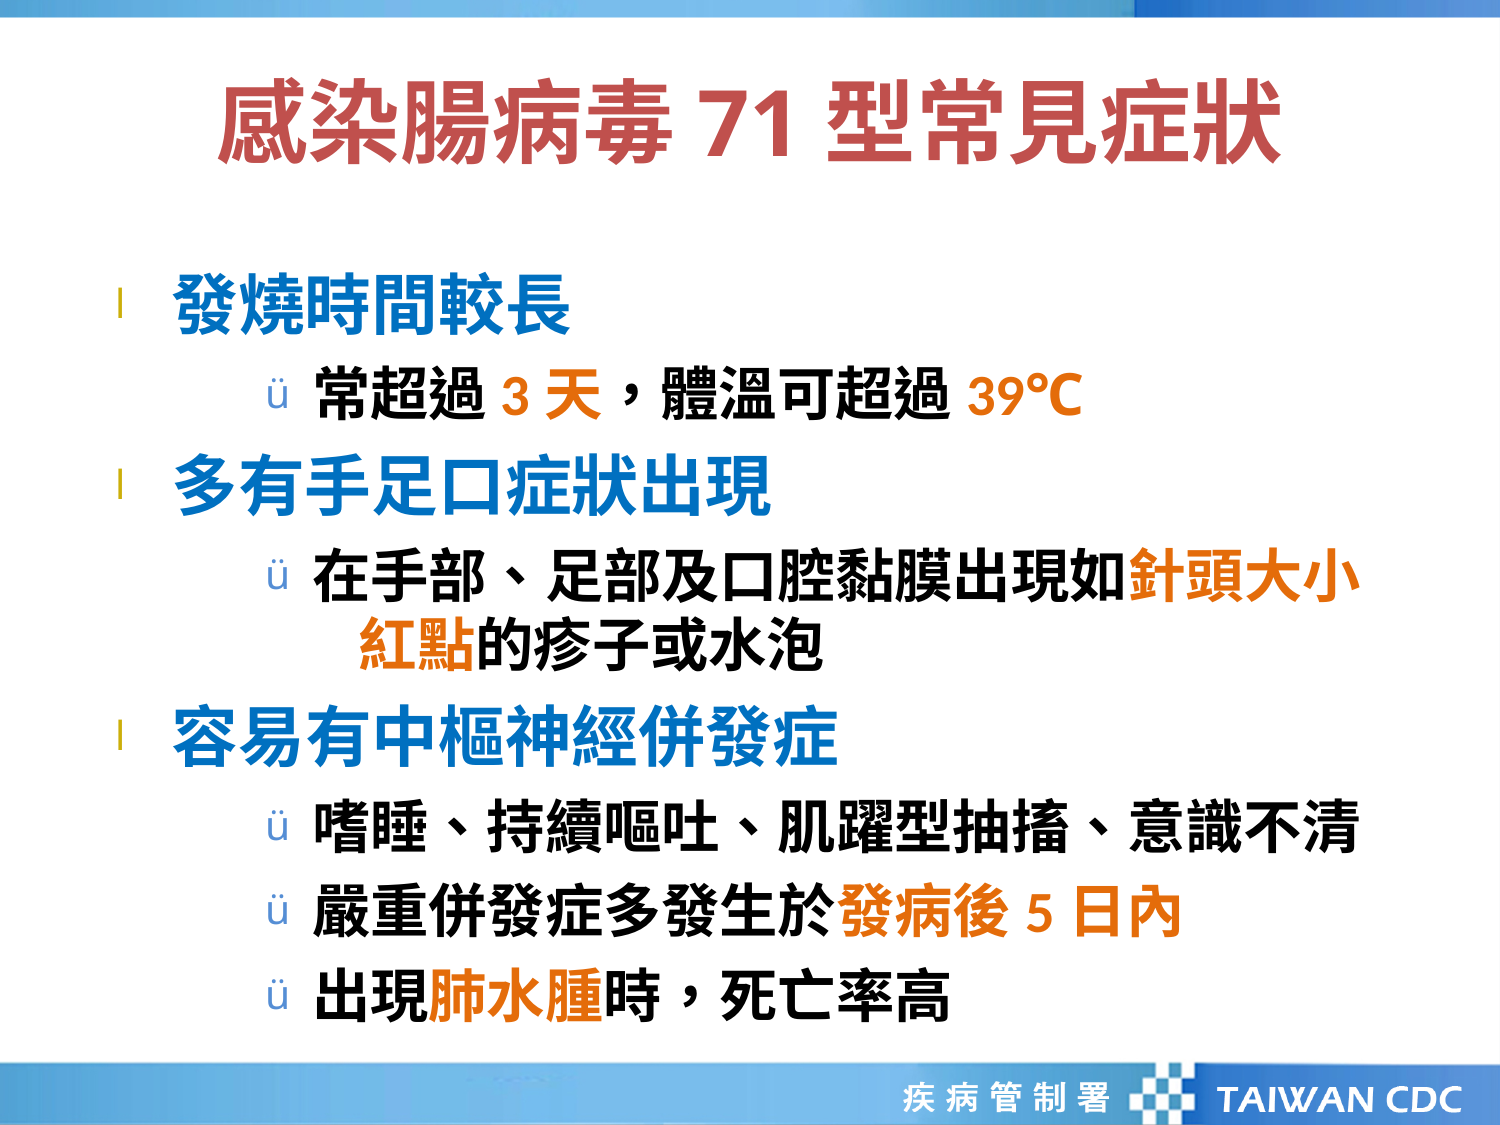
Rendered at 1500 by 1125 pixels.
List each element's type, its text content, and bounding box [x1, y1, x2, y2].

title 感染腸病毒71型常見症狀 [75, 25, 1426, 214]
list 發燒時間較長 常超過3天，體溫可超過39℃ 多有手足口症狀出現 在手部、足部及口腔黏膜出現如針頭大小紅點的疹子或水泡 容易有中樞神經併發症 嗜睡、持續嘔吐、肌躍型抽搐、意識不清 嚴重併發症多發生於發病後5日內 出現肺水腫時，死亡率高 [100, 255, 1388, 1041]
